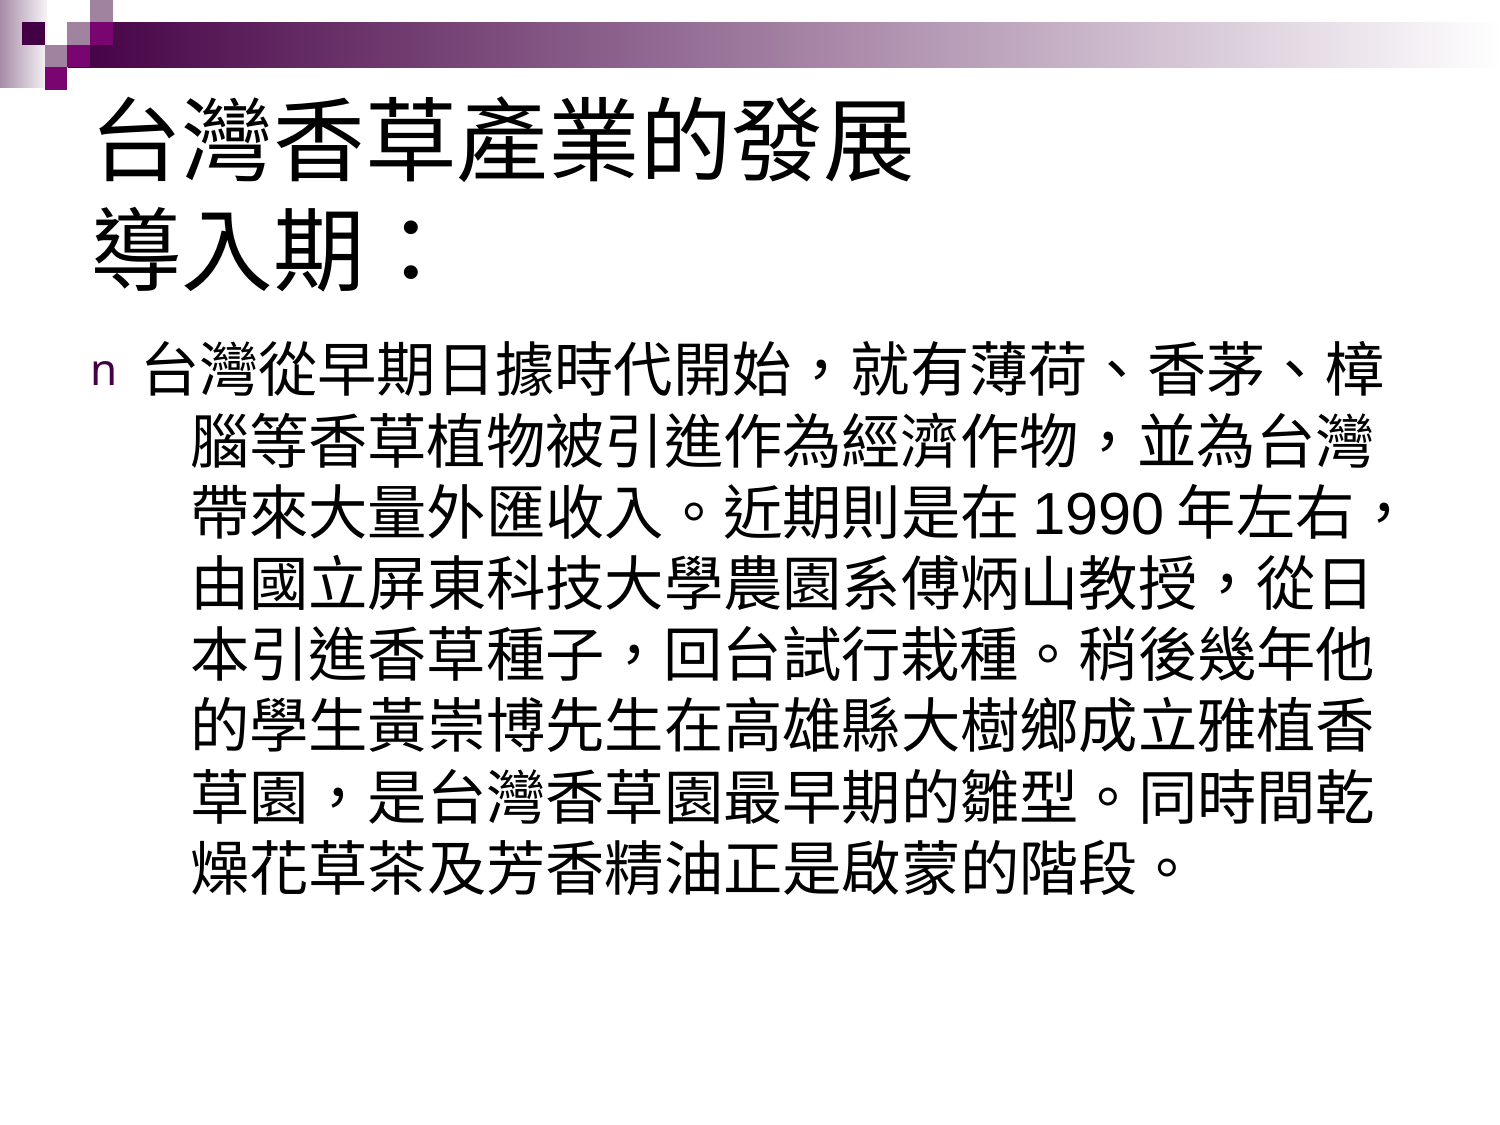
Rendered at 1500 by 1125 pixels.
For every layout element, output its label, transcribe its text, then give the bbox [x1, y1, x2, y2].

title 台灣香草產業的發展 導入期： [75, 75, 1426, 300]
list 台灣從早期日據時代開始，就有薄荷、香茅、樟腦等香草植物被引進作為經濟作物，並為台灣帶來大量外匯收入。近期則是在1990年左右，由國立屏東科技大學農園系傅炳山教授，從日本引進香草種子，回台試行栽種。稍後幾年他的學生黃崇博先生在高雄縣大樹鄉成立雅植香草園，是台灣香草園最早期的雛型。同時間乾燥花草茶及芳香精油正是啟蒙的階段。 [75, 324, 1426, 963]
